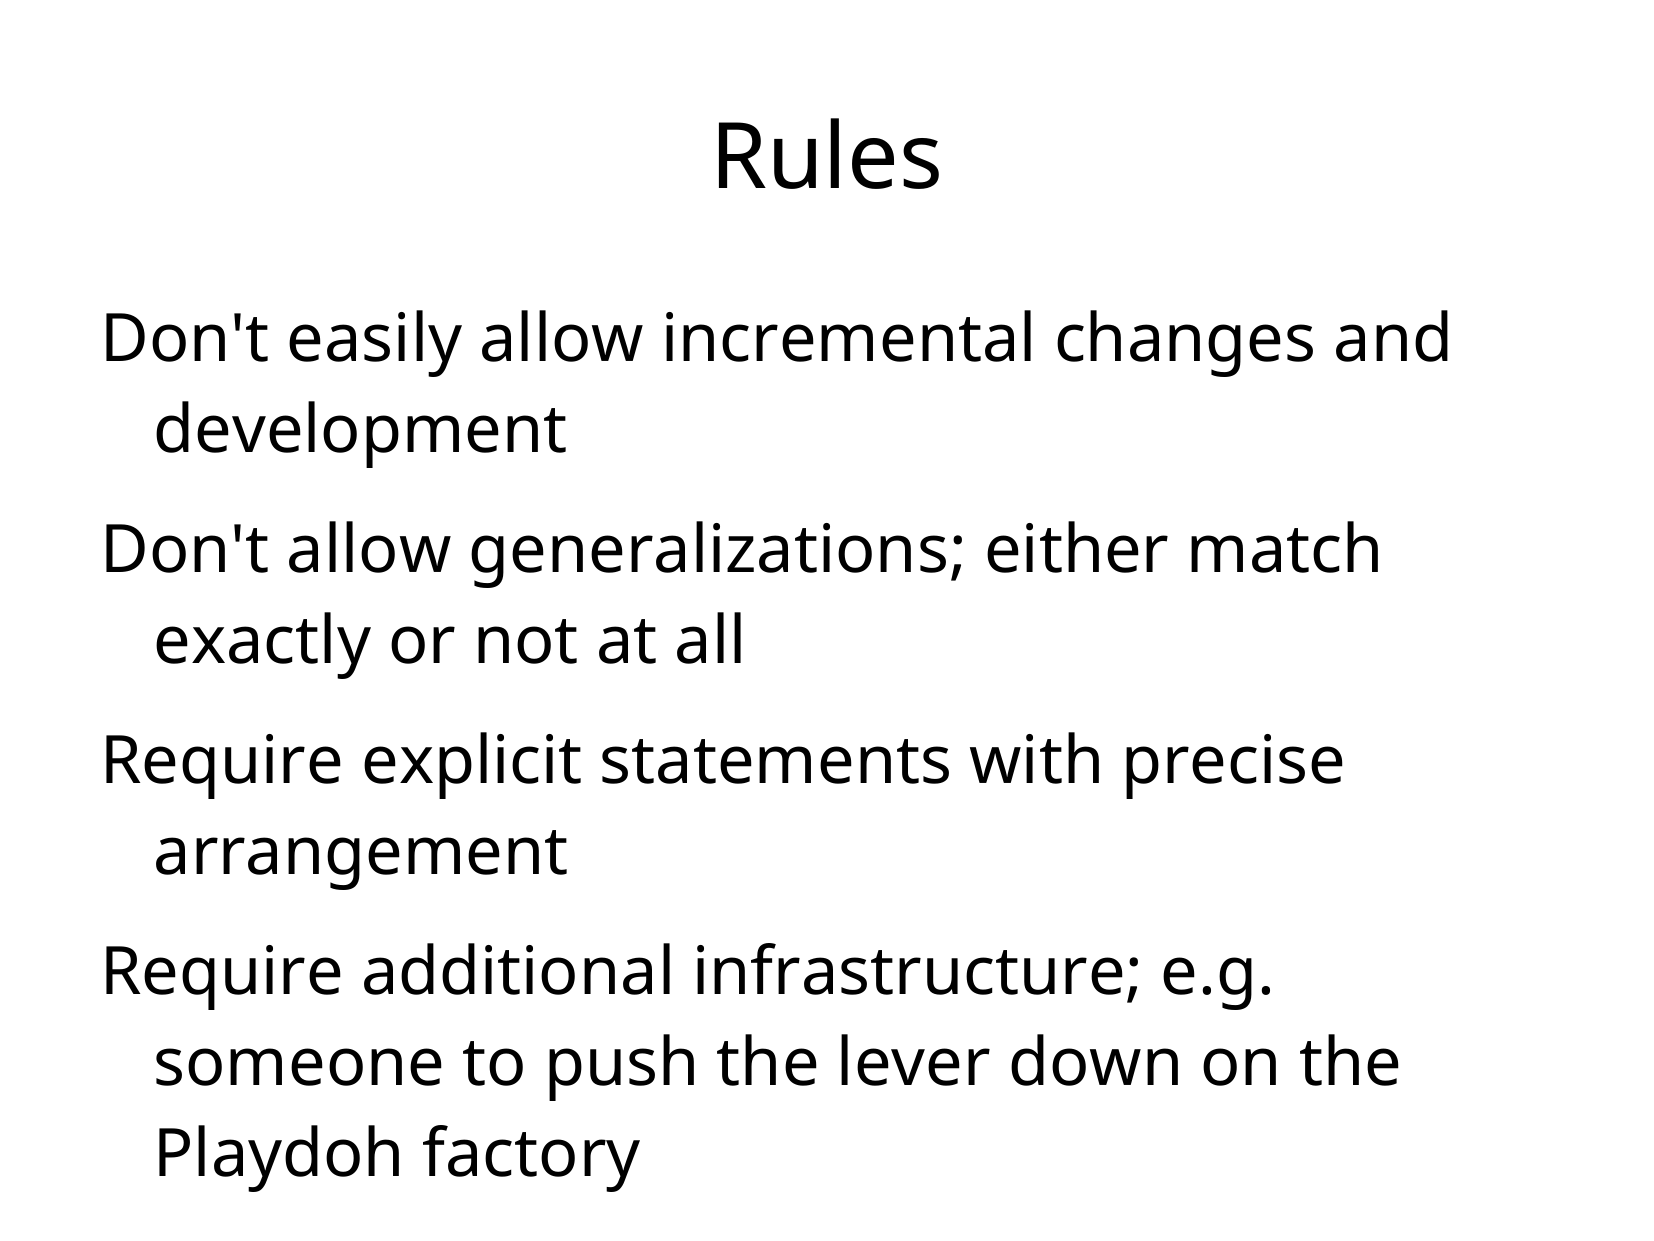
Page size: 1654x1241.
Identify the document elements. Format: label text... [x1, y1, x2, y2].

title Rules [82, 49, 1571, 257]
list Don't easily allow incremental changes and development Don't allow generalizations; either match exactly or not at all Require explicit statements with precise arrangement Require additional infrastructure; e.g. someone to push the lever down on the Playdoh factory But, can model any finite input/output function! [82, 290, 1571, 1135]
